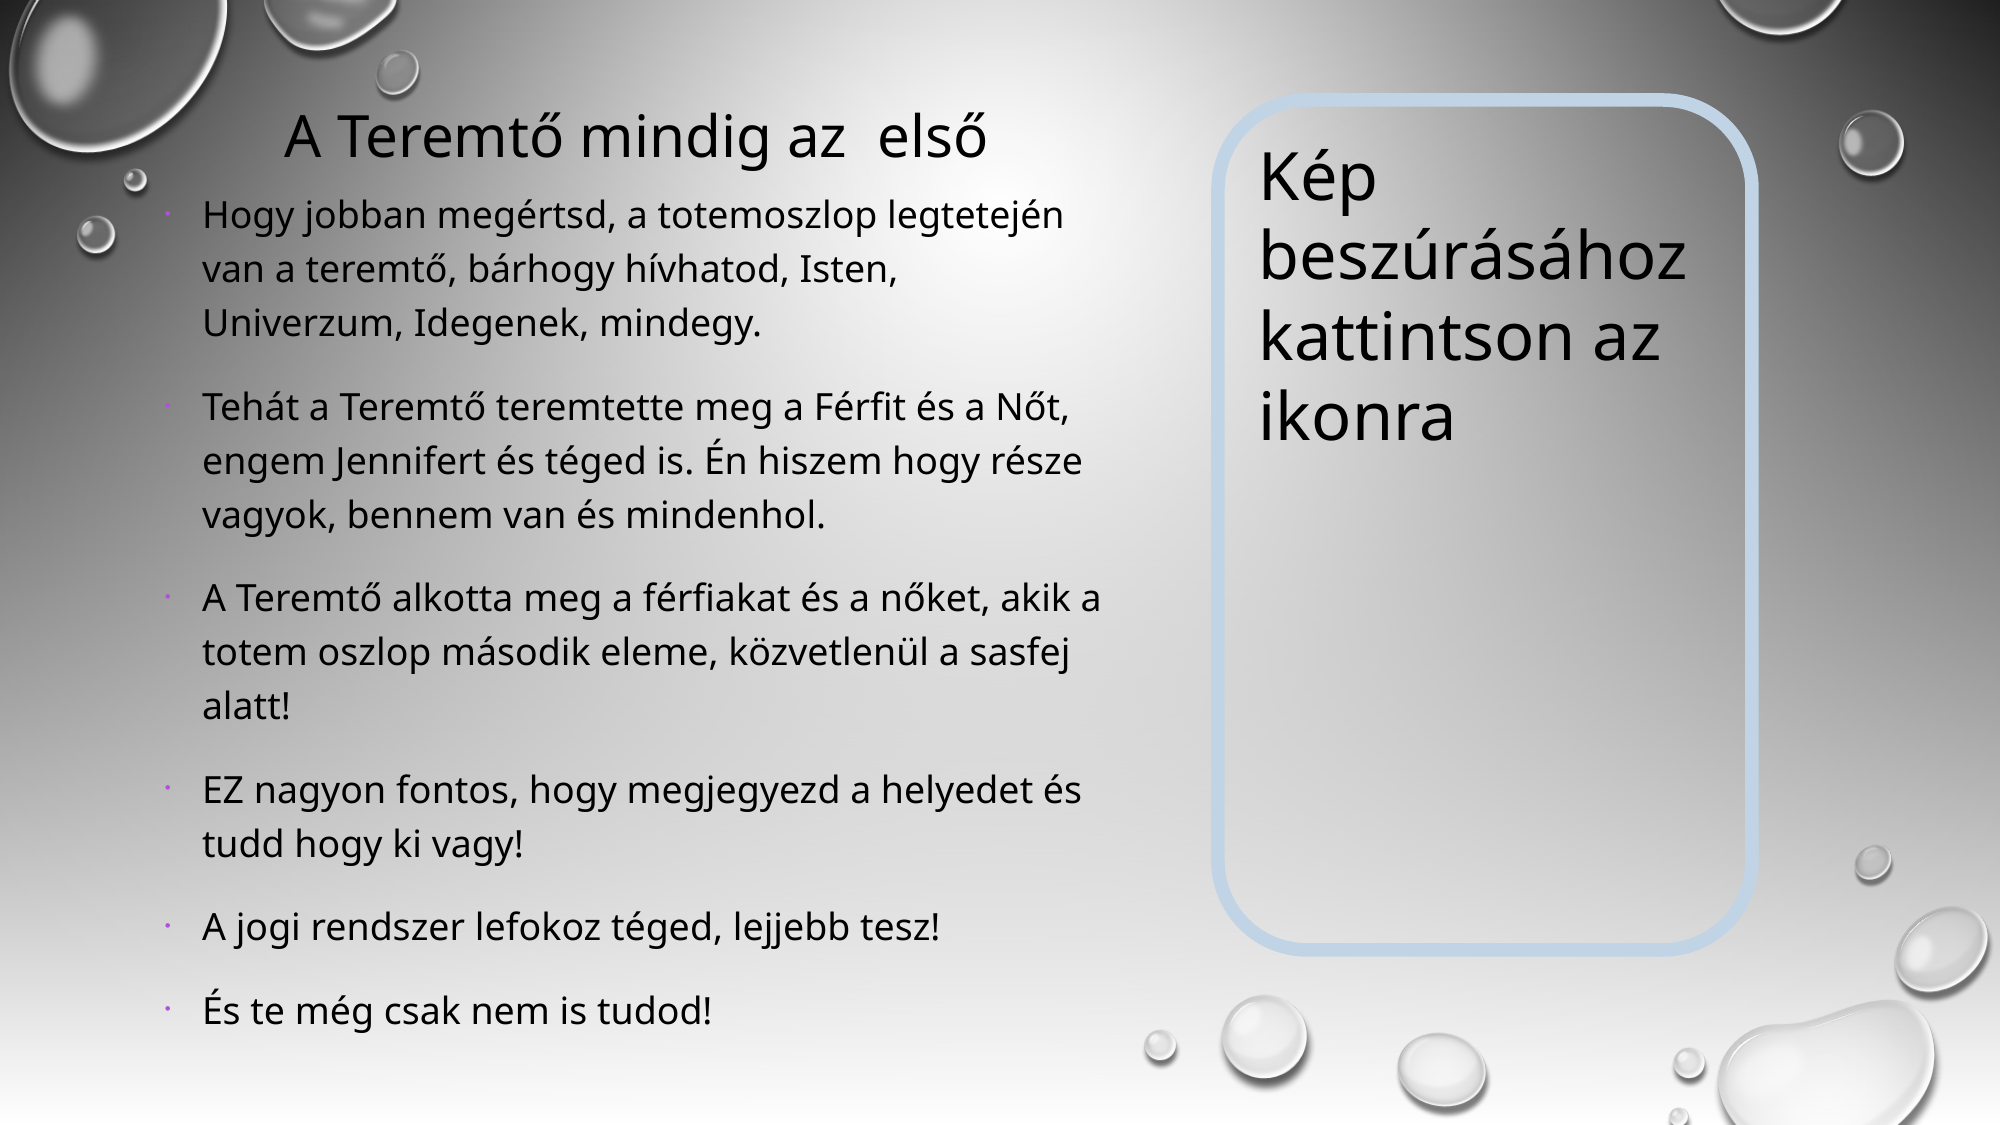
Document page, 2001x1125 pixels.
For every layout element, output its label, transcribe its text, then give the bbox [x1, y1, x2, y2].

title A Teremtő mindig az első [149, 99, 1124, 174]
picture [0, 0, 2000, 1125]
list Hogy jobban megértsd, a totemoszlop legtetején van a teremtő, bárhogy hívhatod, Isten, Univerzum, Idegenek, mindegy. Tehát a Teremtő teremtette meg a Férfit és a Nőt, engem Jennifert és téged is. Én hiszem hogy része vagyok, bennem van és mindenhol. A Teremtő alkotta meg a férfiakat és a nőket, akik a totem oszlop második eleme, közvetlenül a sasfej alatt! EZ nagyon fontos, hogy megjegyezd a helyedet és tudd hogy ki vagy! A jogi rendszer lefokoz téged, lejjebb tesz! És te még csak nem is tudod! [149, 174, 1124, 1025]
